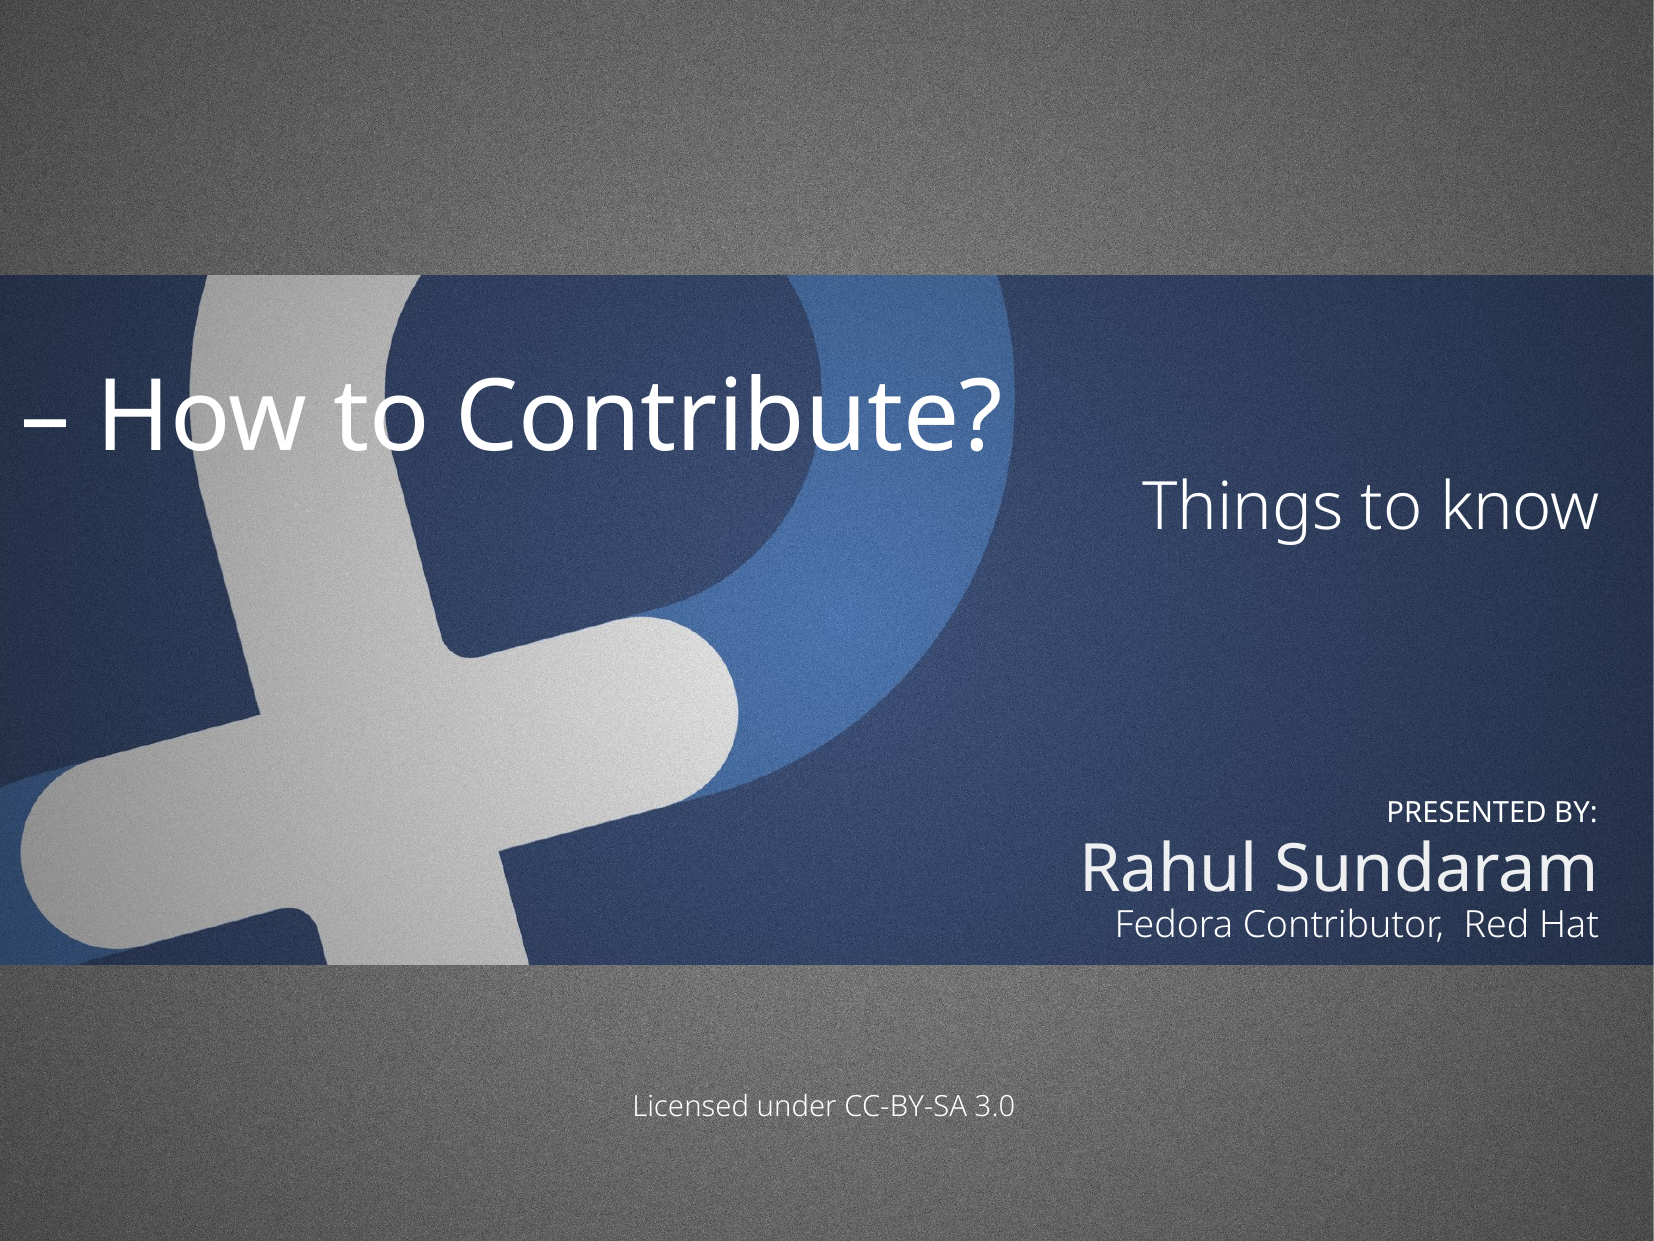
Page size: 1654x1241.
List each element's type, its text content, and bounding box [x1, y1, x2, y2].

subtitle Things to know [442, 457, 1601, 621]
text_box Fedora Contributor, Red Hat [531, 887, 1615, 958]
text_box Rahul Sundaram [649, 818, 1615, 887]
title Fedora – How to Contribute? [0, 295, 1004, 528]
text_box Licensed under CC-BY-SA 3.0 [59, 1082, 1597, 1166]
picture [0, 0, 1654, 1241]
text_box PRESENTED BY: [797, 784, 1613, 855]
